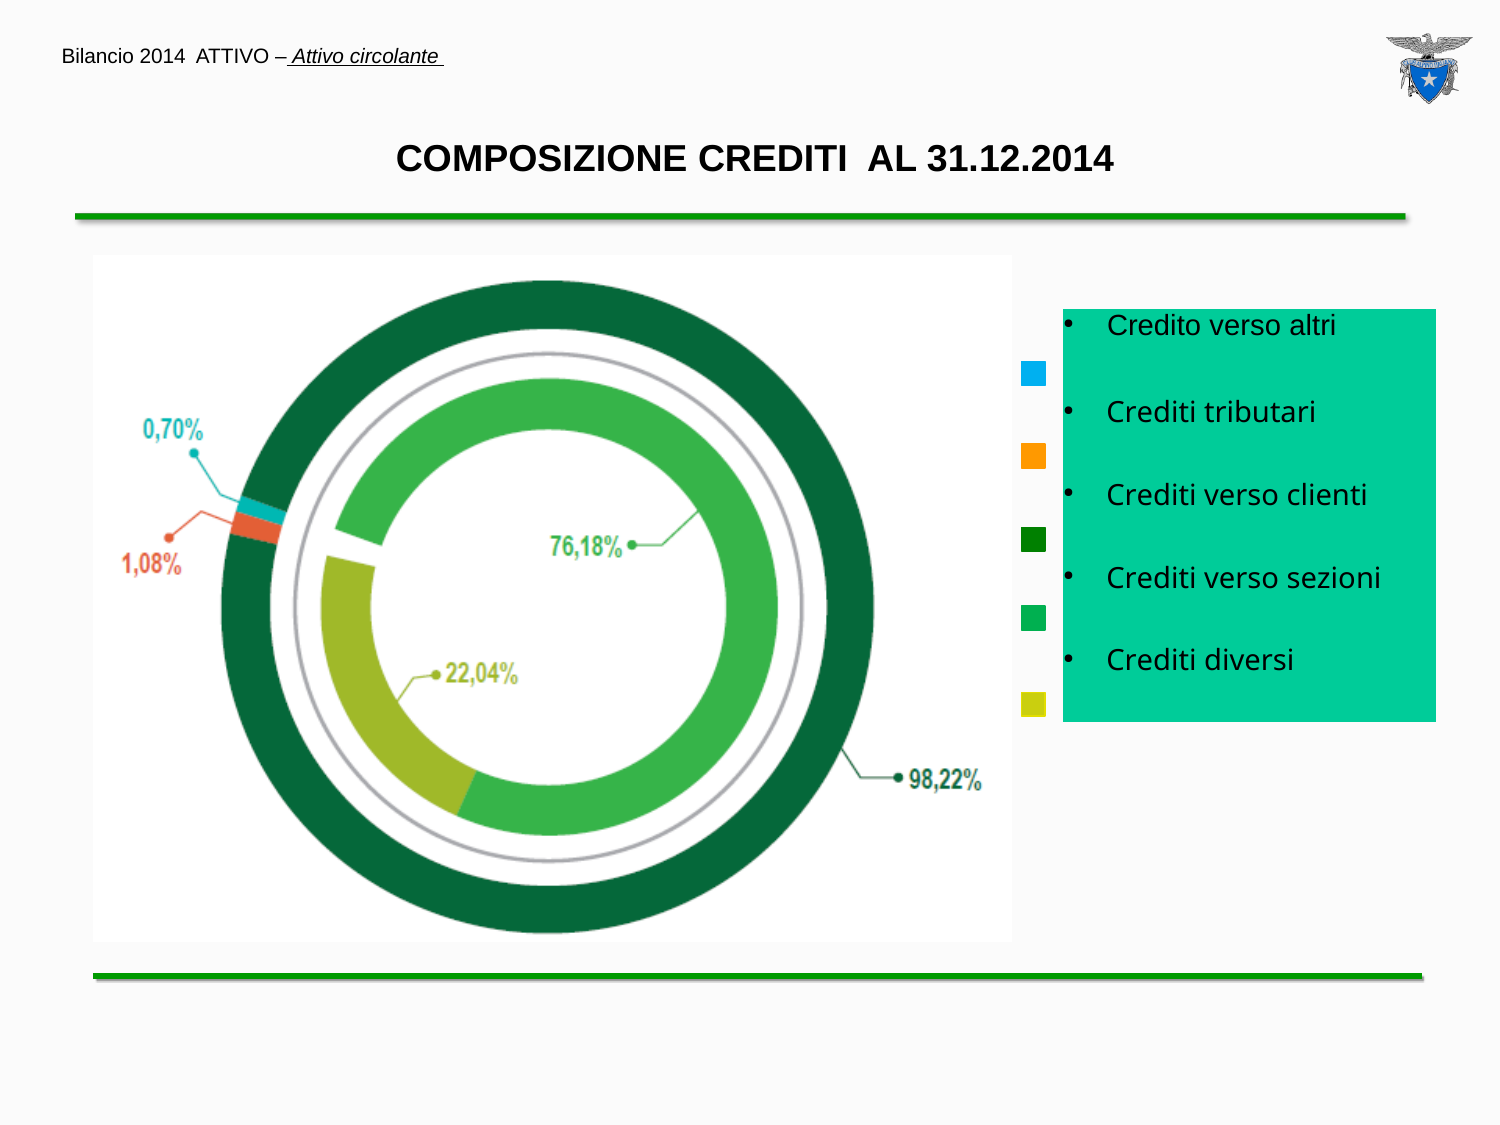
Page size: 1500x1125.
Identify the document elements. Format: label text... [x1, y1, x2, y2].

table_cell Crediti tributari [1063, 391, 1436, 474]
table_cell Crediti diversi [1063, 640, 1436, 722]
text_box [1022, 692, 1045, 716]
text_box [1022, 527, 1045, 551]
text_box COMPOSIZIONE CREDITI AL 31.12.2014 [260, 126, 1240, 167]
picture [69, 207, 1417, 232]
text_box [1022, 606, 1045, 630]
picture [92, 255, 1012, 942]
table_cell Crediti verso sezioni [1063, 557, 1436, 640]
text_box Bilancio 2014 ATTIVO – Attivo circolante [46, 35, 516, 76]
picture [1382, 29, 1477, 112]
table_cell Crediti verso clienti [1063, 474, 1436, 557]
table_header Credito verso altri [1063, 309, 1436, 391]
text_box [1022, 444, 1045, 468]
text_box [1022, 362, 1045, 385]
